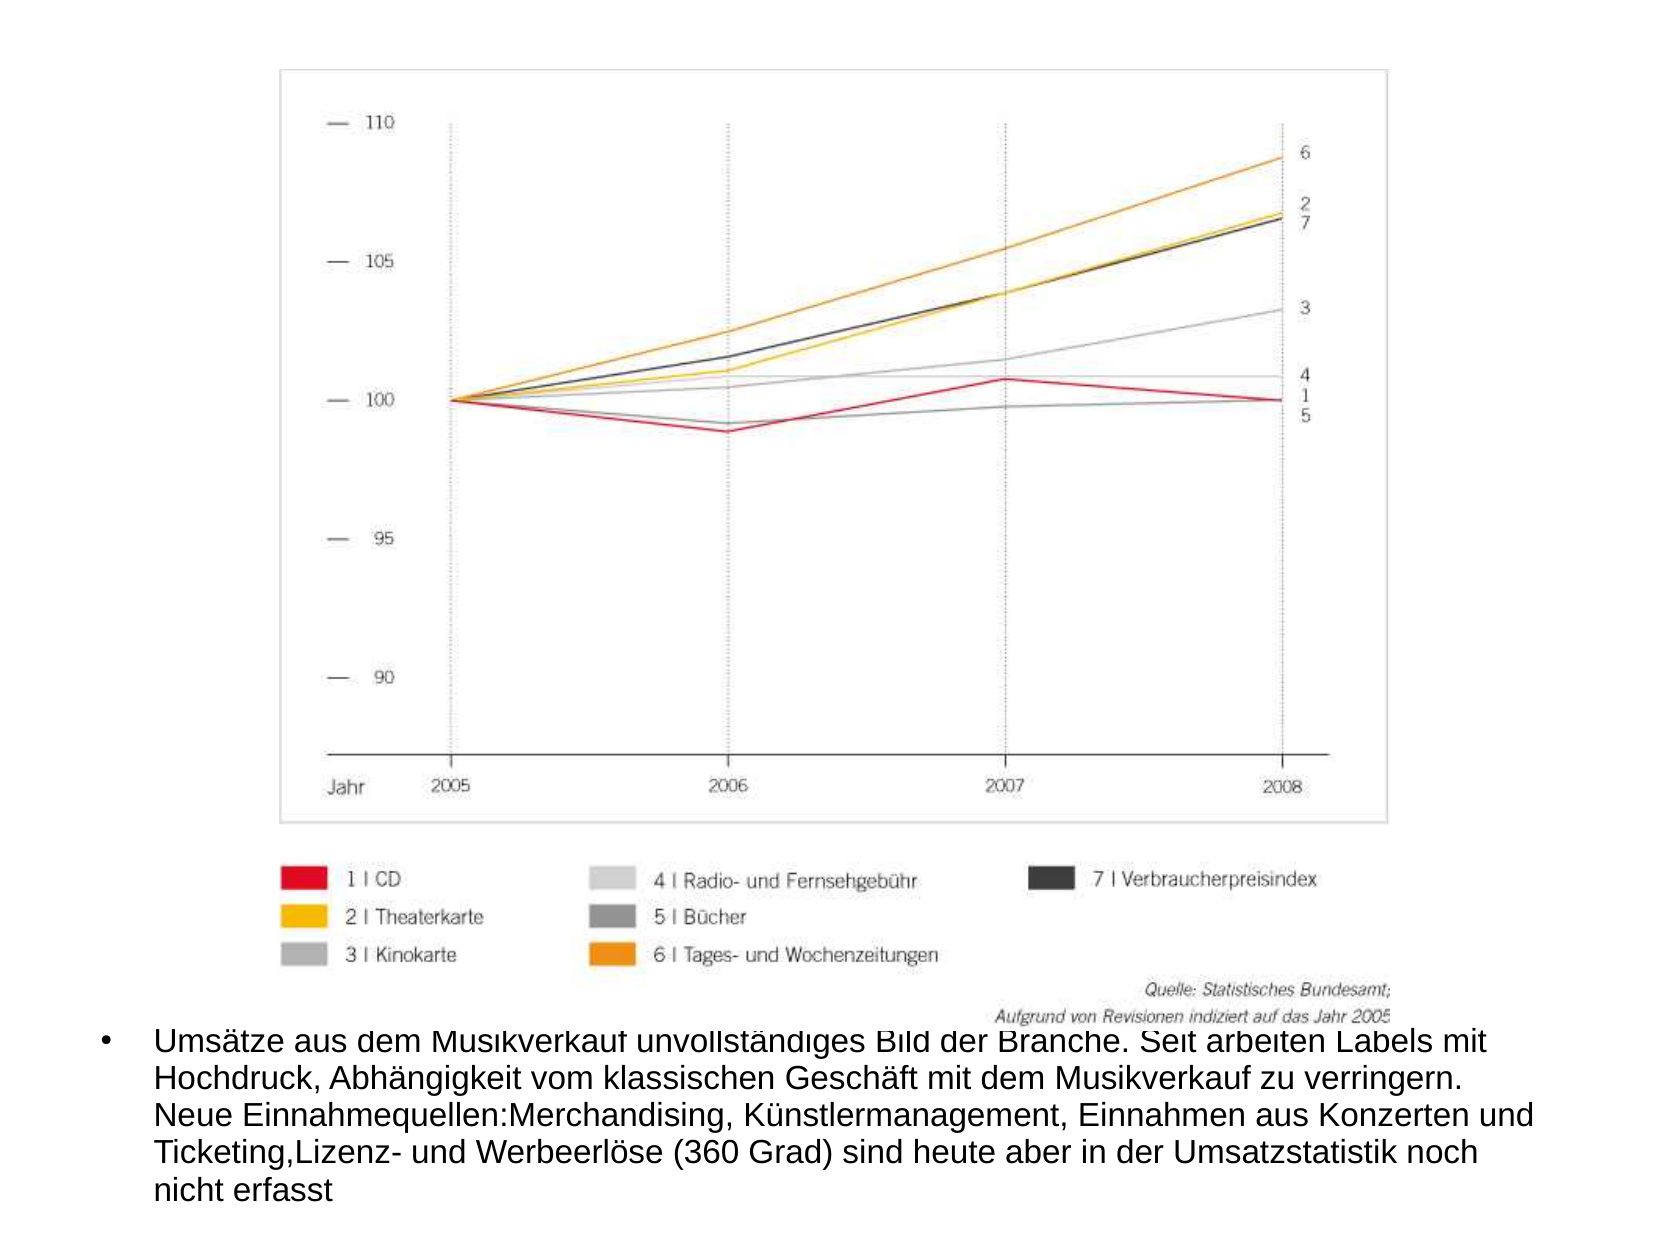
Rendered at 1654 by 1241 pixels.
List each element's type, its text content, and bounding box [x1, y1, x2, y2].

picture [279, 69, 1390, 1031]
list Umsätze aus dem Musikverkauf unvollständiges Bild der Branche. Seit arbeiten Labels mit Hochdruck, Abhängigkeit vom klassischen Geschäft mit dem Musikverkauf zu verringern. Neue Einnahmequellen:Merchandising, Künstlermanagement, Einnahmen aus Konzerten und Ticketing,Lizenz- und Werbeerlöse (360 Grad) sind heute aber in der Umsatzstatistik noch nicht erfasst [82, 1022, 1538, 1241]
